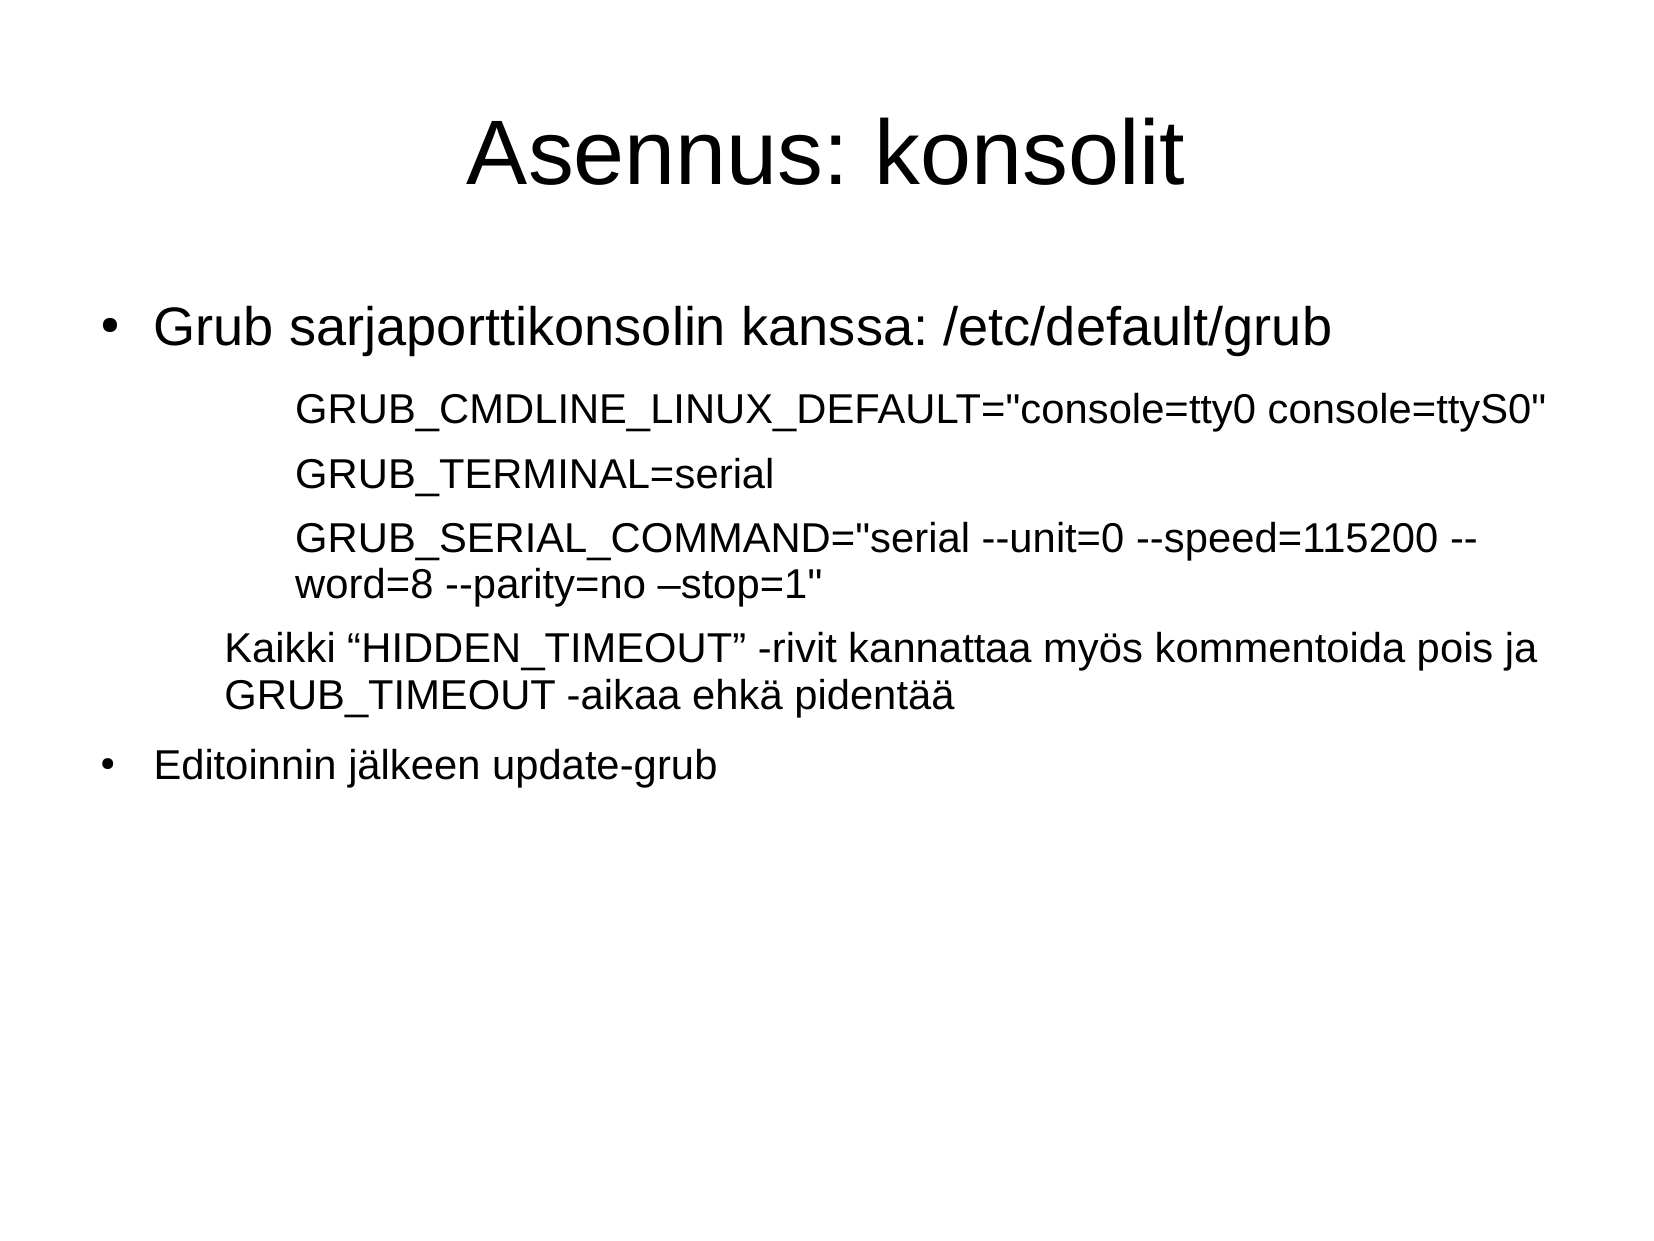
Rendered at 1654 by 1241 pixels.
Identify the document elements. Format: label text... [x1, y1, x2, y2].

title Asennus: konsolit [82, 49, 1571, 257]
list Grub sarjaporttikonsolin kanssa: /etc/default/grub GRUB_CMDLINE_LINUX_DEFAULT="console=tty0 console=ttyS0" GRUB_TERMINAL=serial GRUB_SERIAL_COMMAND="serial --unit=0 --speed=115200 --word=8 --parity=no –stop=1" Kaikki “HIDDEN_TIMEOUT” -rivit kannattaa myös kommentoida pois ja GRUB_TIMEOUT -aikaa ehkä pidentää Editoinnin jälkeen update-grub [82, 296, 1571, 1016]
